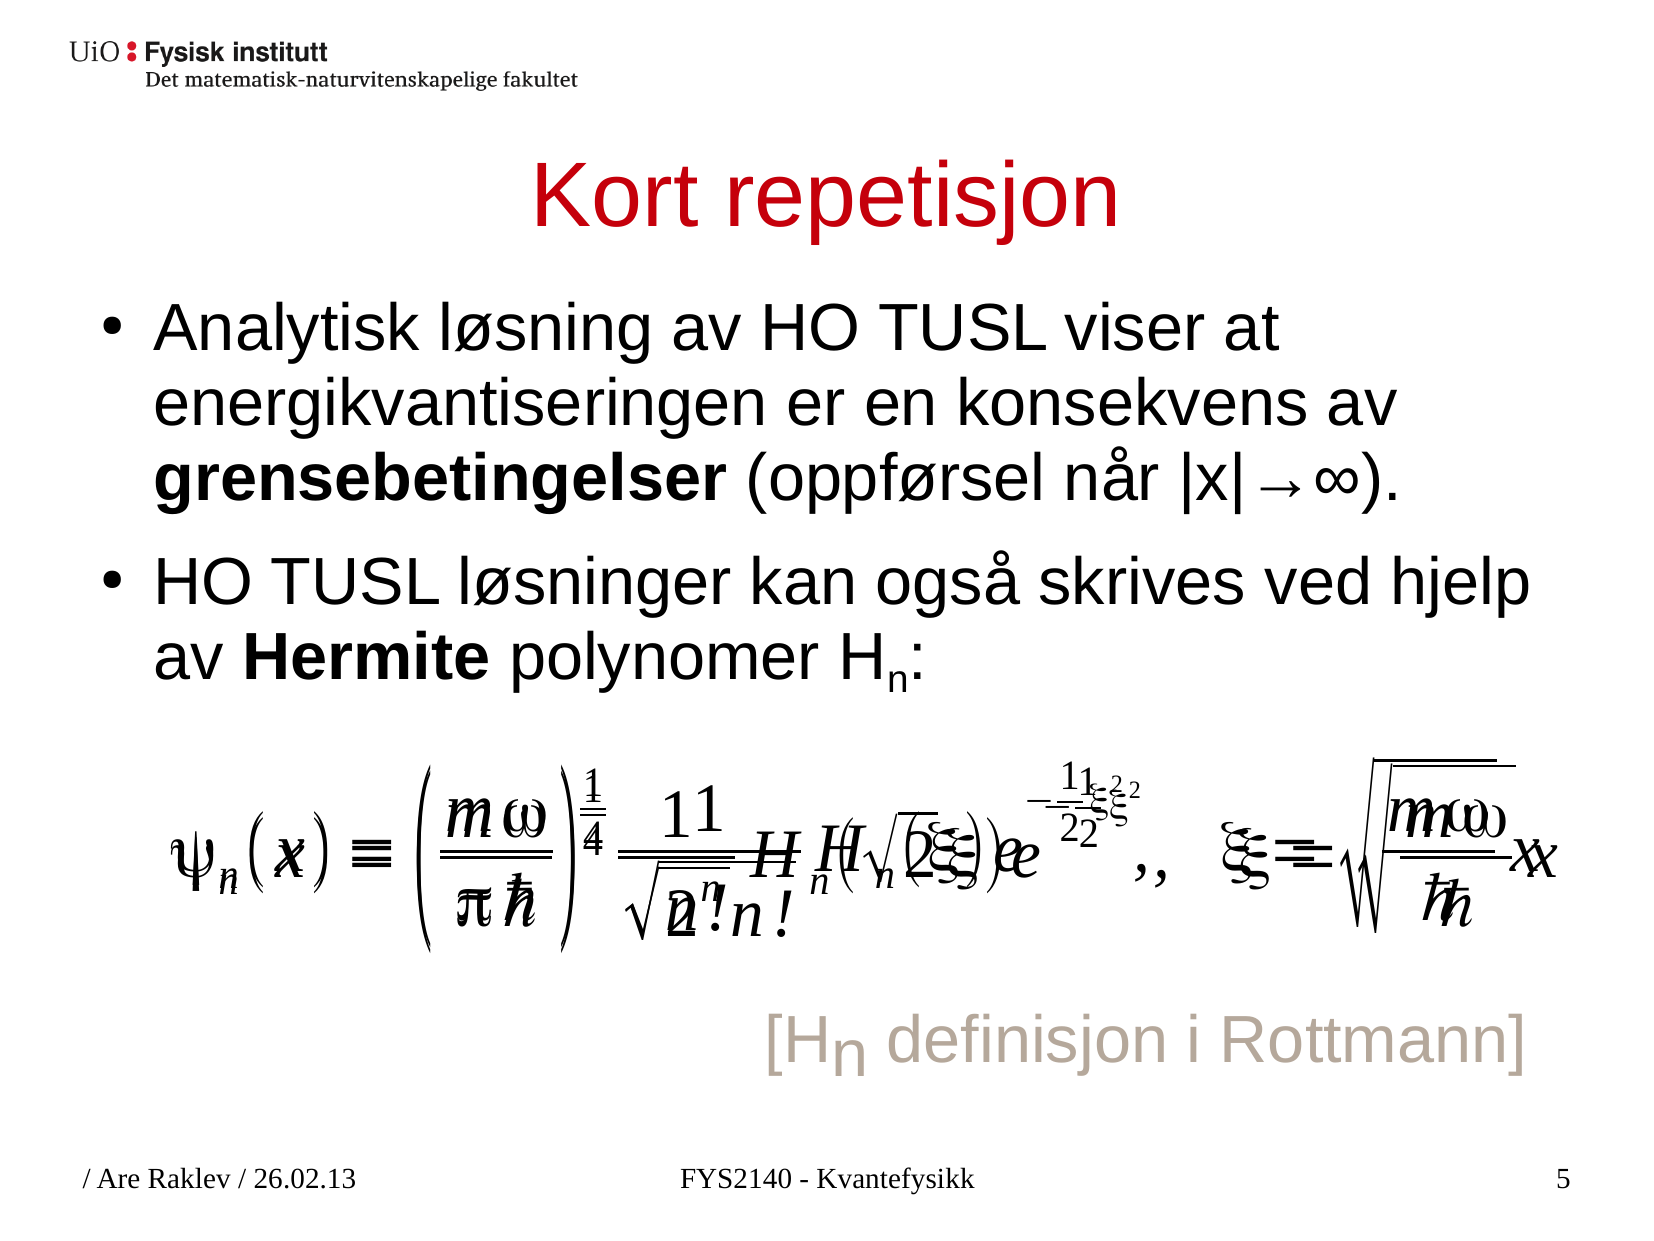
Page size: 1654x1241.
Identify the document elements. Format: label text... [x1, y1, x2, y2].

list Analytisk løsning av HO TUSL viser at energikvantiseringen er en konsekvens av grensebetingelser (oppførsel når |x|→∞). HO TUSL løsninger kan også skrives ved hjelp av Hermite polynomer Hn: [82, 290, 1576, 1094]
text_box [Hn definisjon i Rottmann] [750, 994, 1576, 1098]
chart [162, 752, 1564, 958]
picture [68, 37, 581, 93]
title Kort repetisjon [82, 90, 1571, 290]
